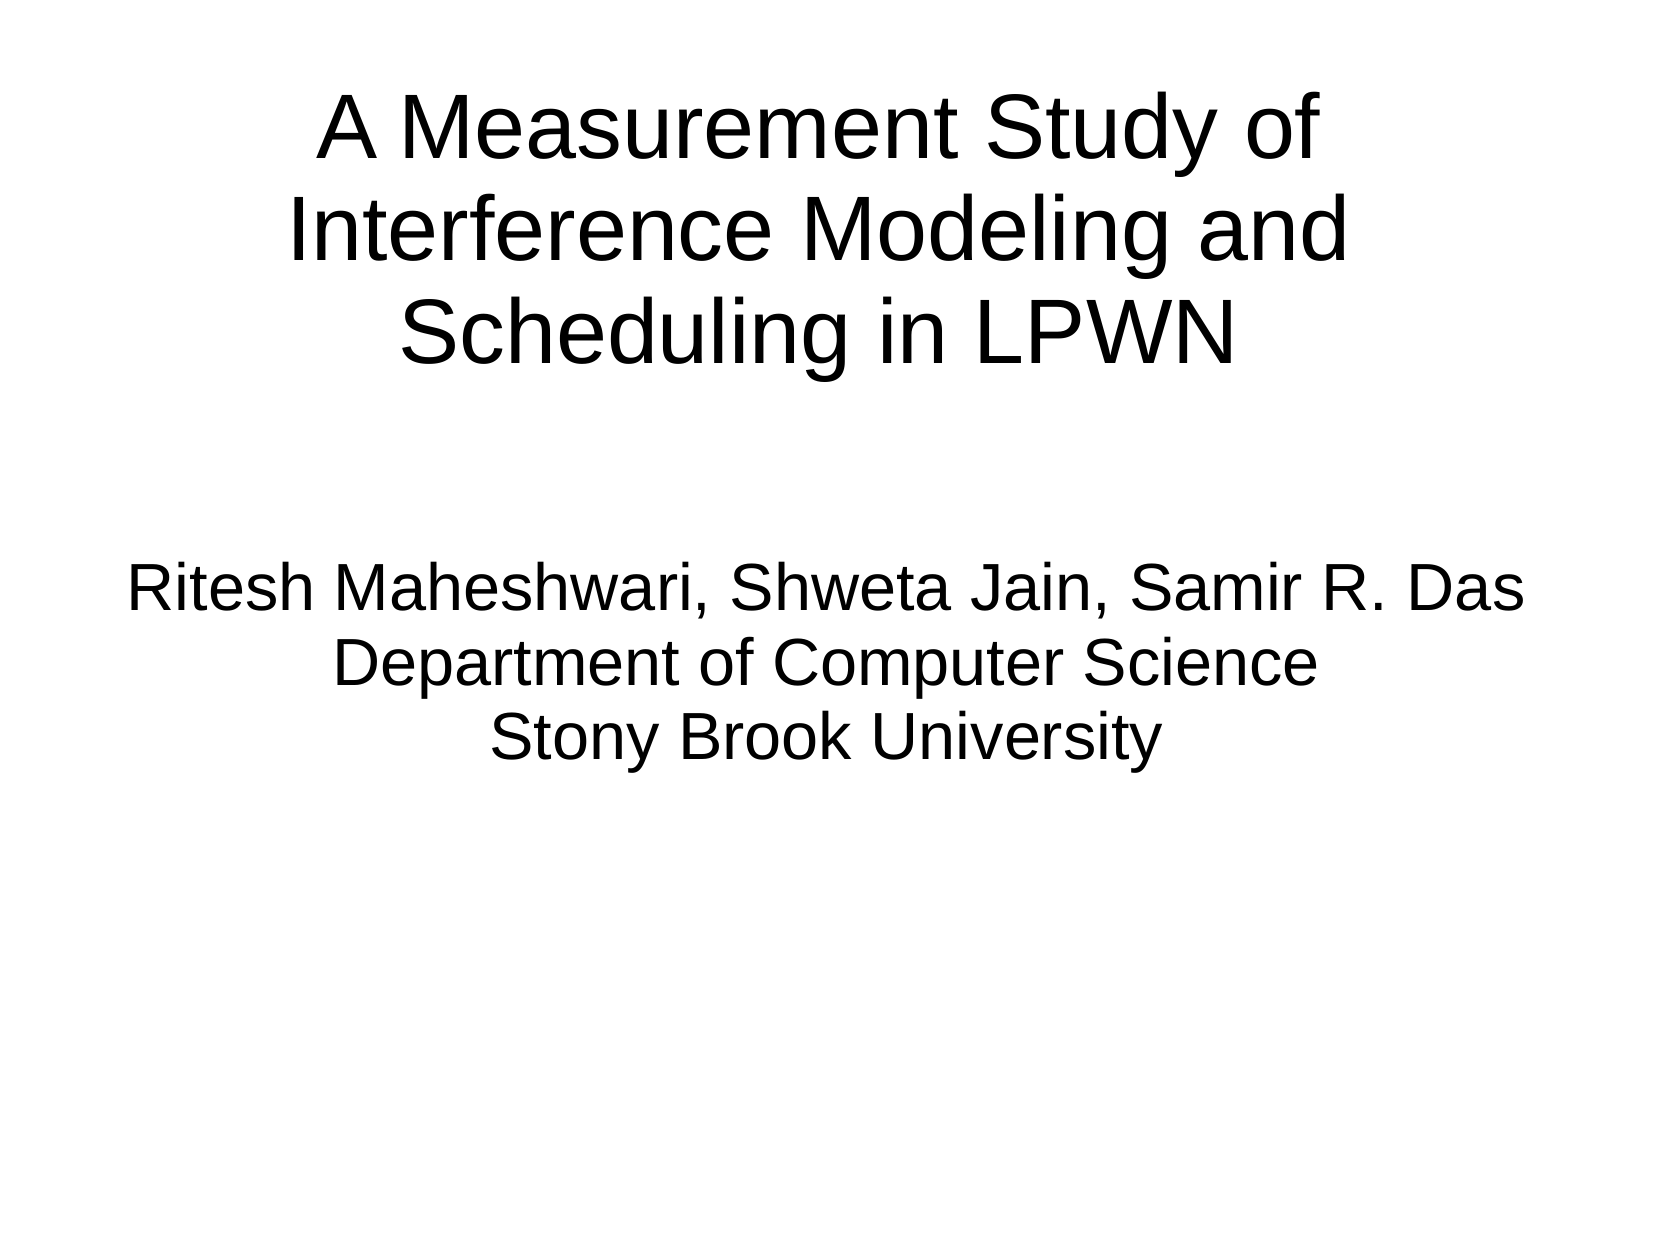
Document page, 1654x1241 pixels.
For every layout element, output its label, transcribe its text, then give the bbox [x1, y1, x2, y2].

subtitle Ritesh Maheshwari, Shweta Jain, Samir R. Das Department of Computer Science Stony Brook University [82, 290, 1571, 1109]
title A Measurement Study of Interference Modeling and Scheduling in LPWN [75, 75, 1564, 383]
